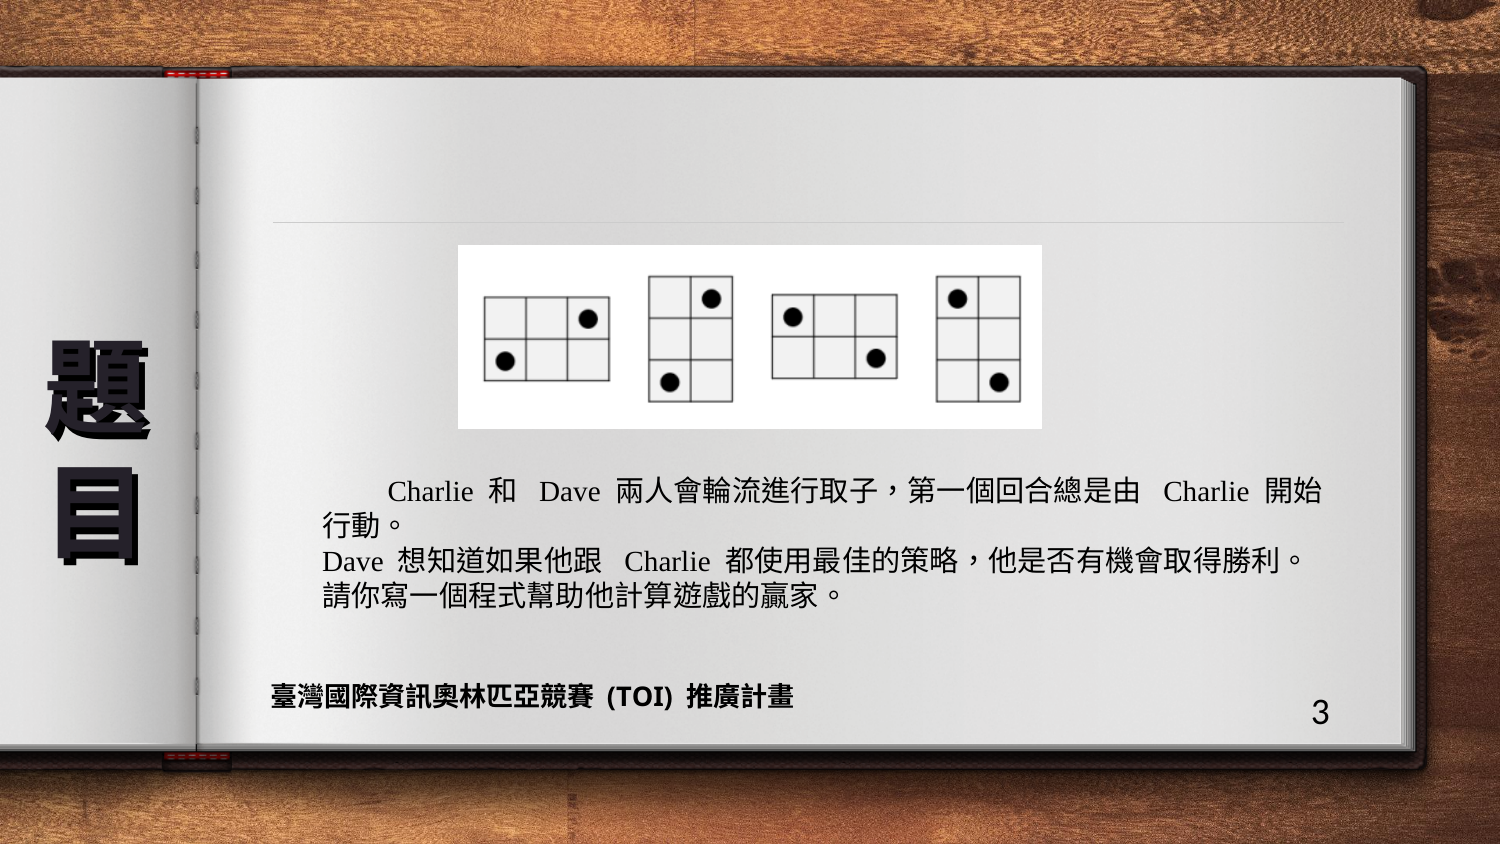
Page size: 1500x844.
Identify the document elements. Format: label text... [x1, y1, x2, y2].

title 題 目 [28, 306, 210, 552]
picture [458, 245, 1042, 429]
text_box [1295, 672, 1386, 737]
text_box Charlie 和 Dave 兩人會輪流進行取子，第一個回合總是由 Charlie 開始行動。 Dave 想知道如果他跟 Charlie 都使用最佳的策略，他是否有機會取得勝利。請你寫一個程式幫助他計算遊戲的贏家。 [307, 255, 1341, 620]
